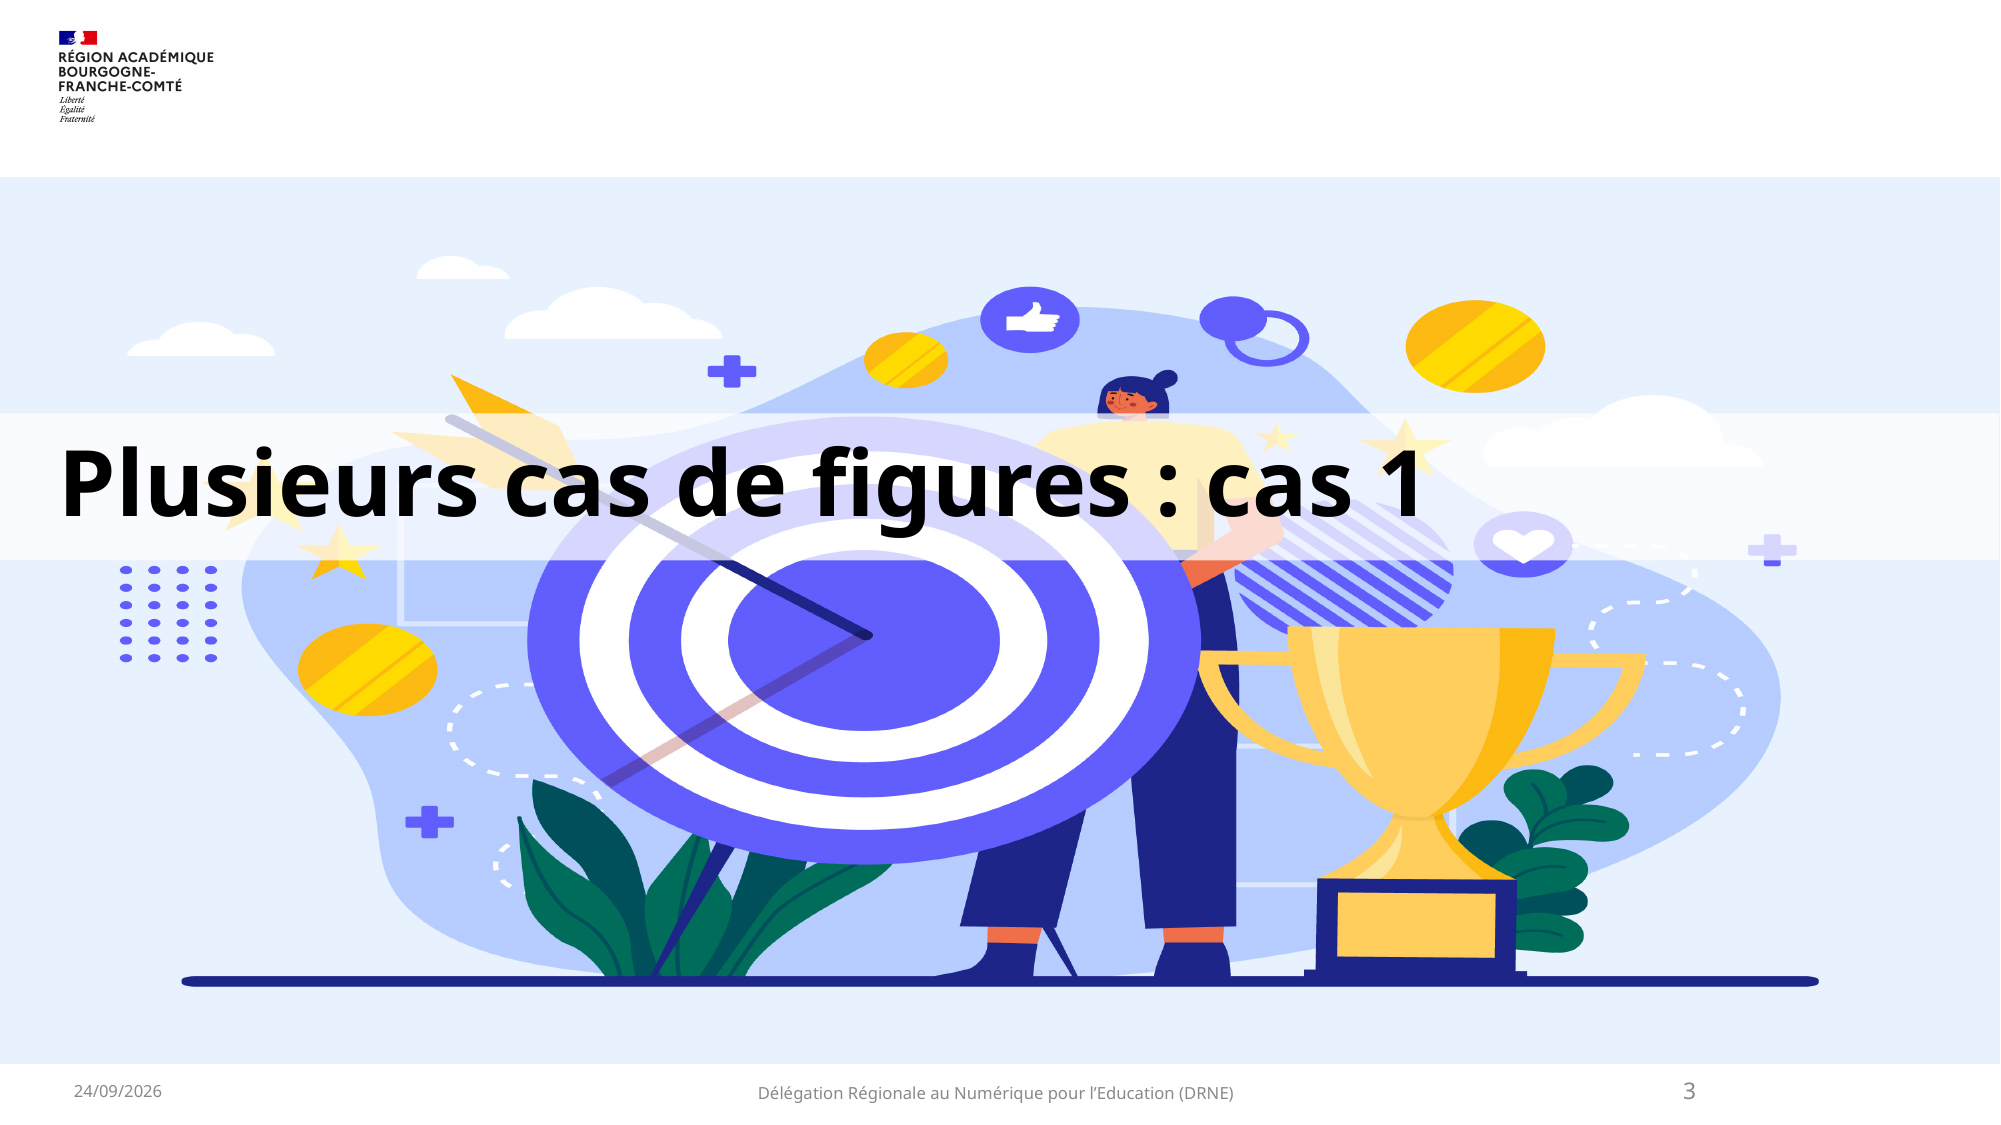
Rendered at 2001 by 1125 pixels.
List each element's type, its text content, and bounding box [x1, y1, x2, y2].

text_box 3 [1683, 1062, 1919, 1122]
picture [0, 561, 2000, 1064]
text_box Délégation Régionale au Numérique pour l’Education (DRNE) [546, 1063, 1432, 1122]
picture [0, 177, 2000, 413]
text_box 29/10/2024 [59, 1062, 295, 1122]
title Plusieurs cas de figures : cas 1 [0, 413, 2000, 561]
